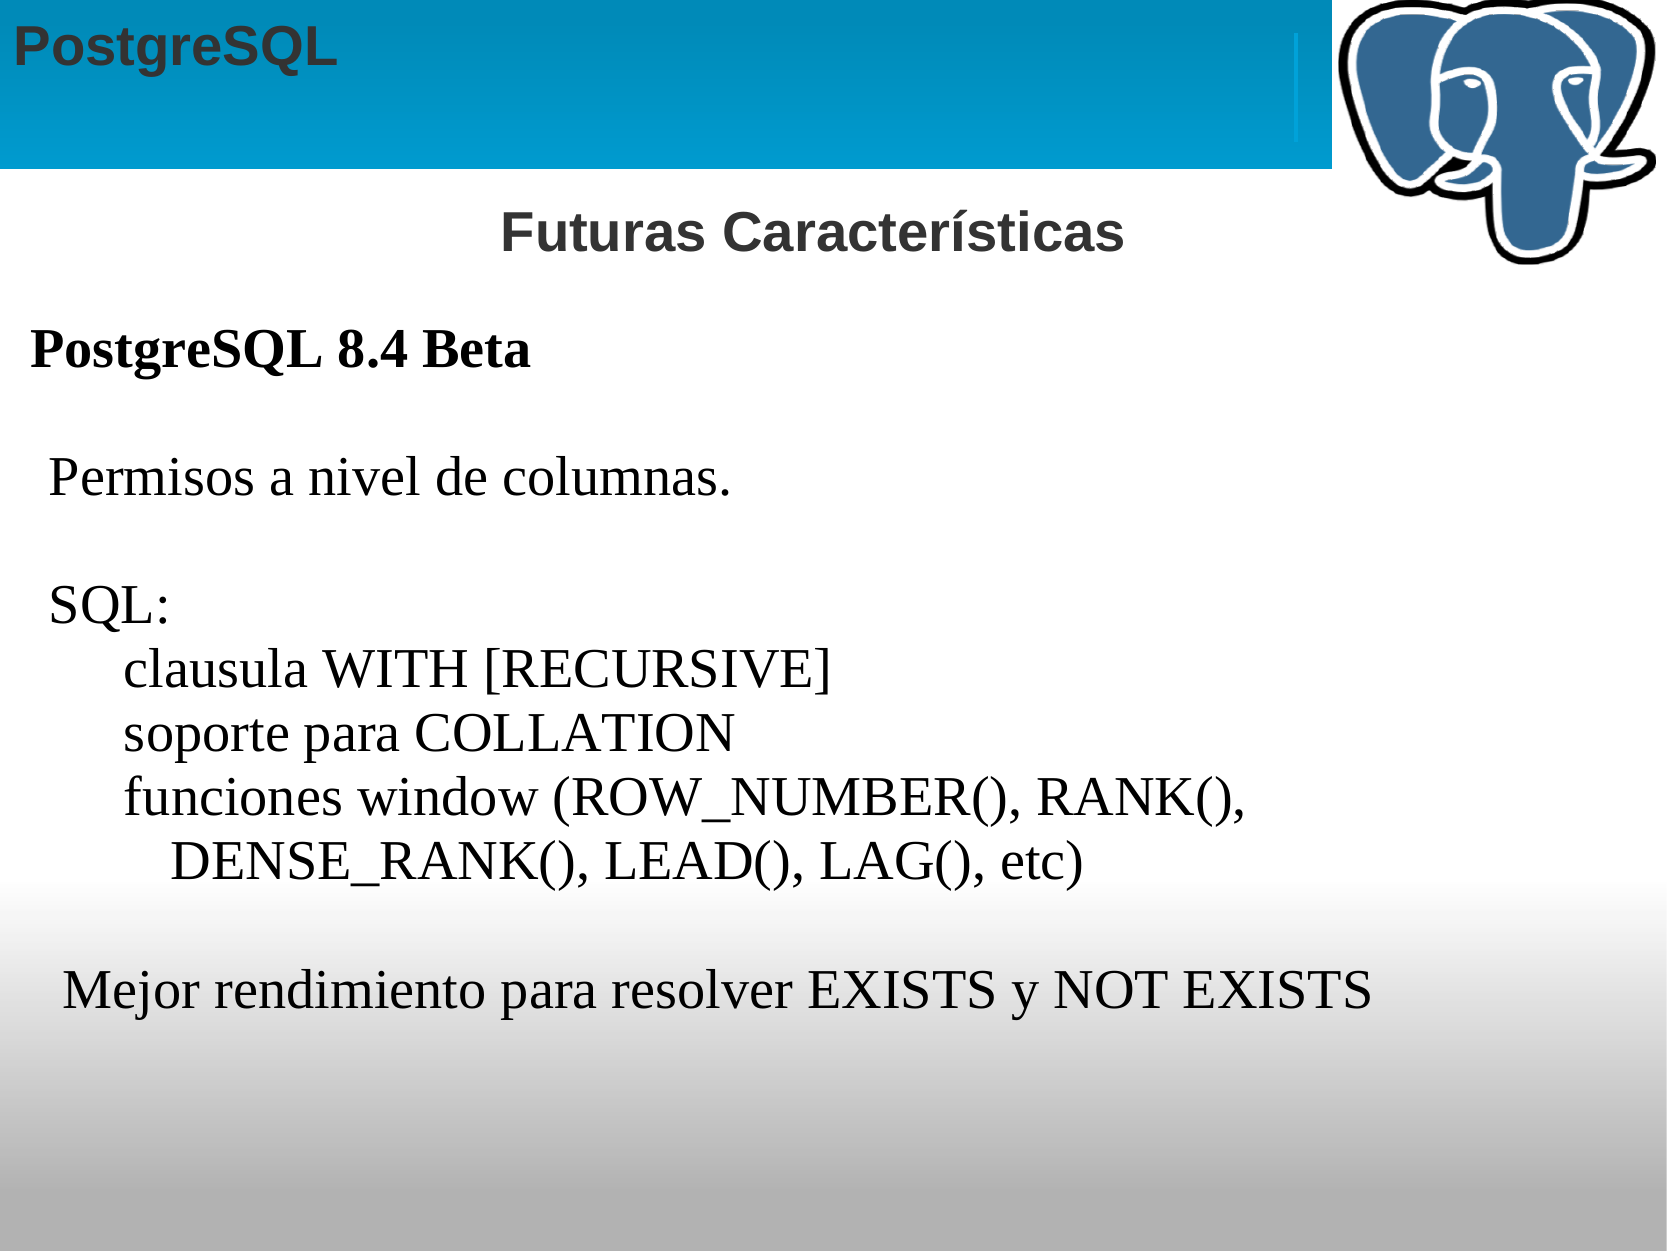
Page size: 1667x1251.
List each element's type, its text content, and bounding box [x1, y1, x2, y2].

text_box PostgreSQL 8.4 Beta Permisos a nivel de columnas. SQL: clausula WITH [RECURSIVE] soporte para COLLATION funciones window (ROW_NUMBER(), RANK(), DENSE_RANK(), LEAD(), LAG(), etc) Mejor rendimiento para resolver EXISTS y NOT EXISTS [30, 316, 1613, 1086]
picture [0, 0, 1667, 1251]
text_box PostgreSQL [13, 14, 1265, 79]
text_box Futuras Características [13, 200, 1337, 265]
